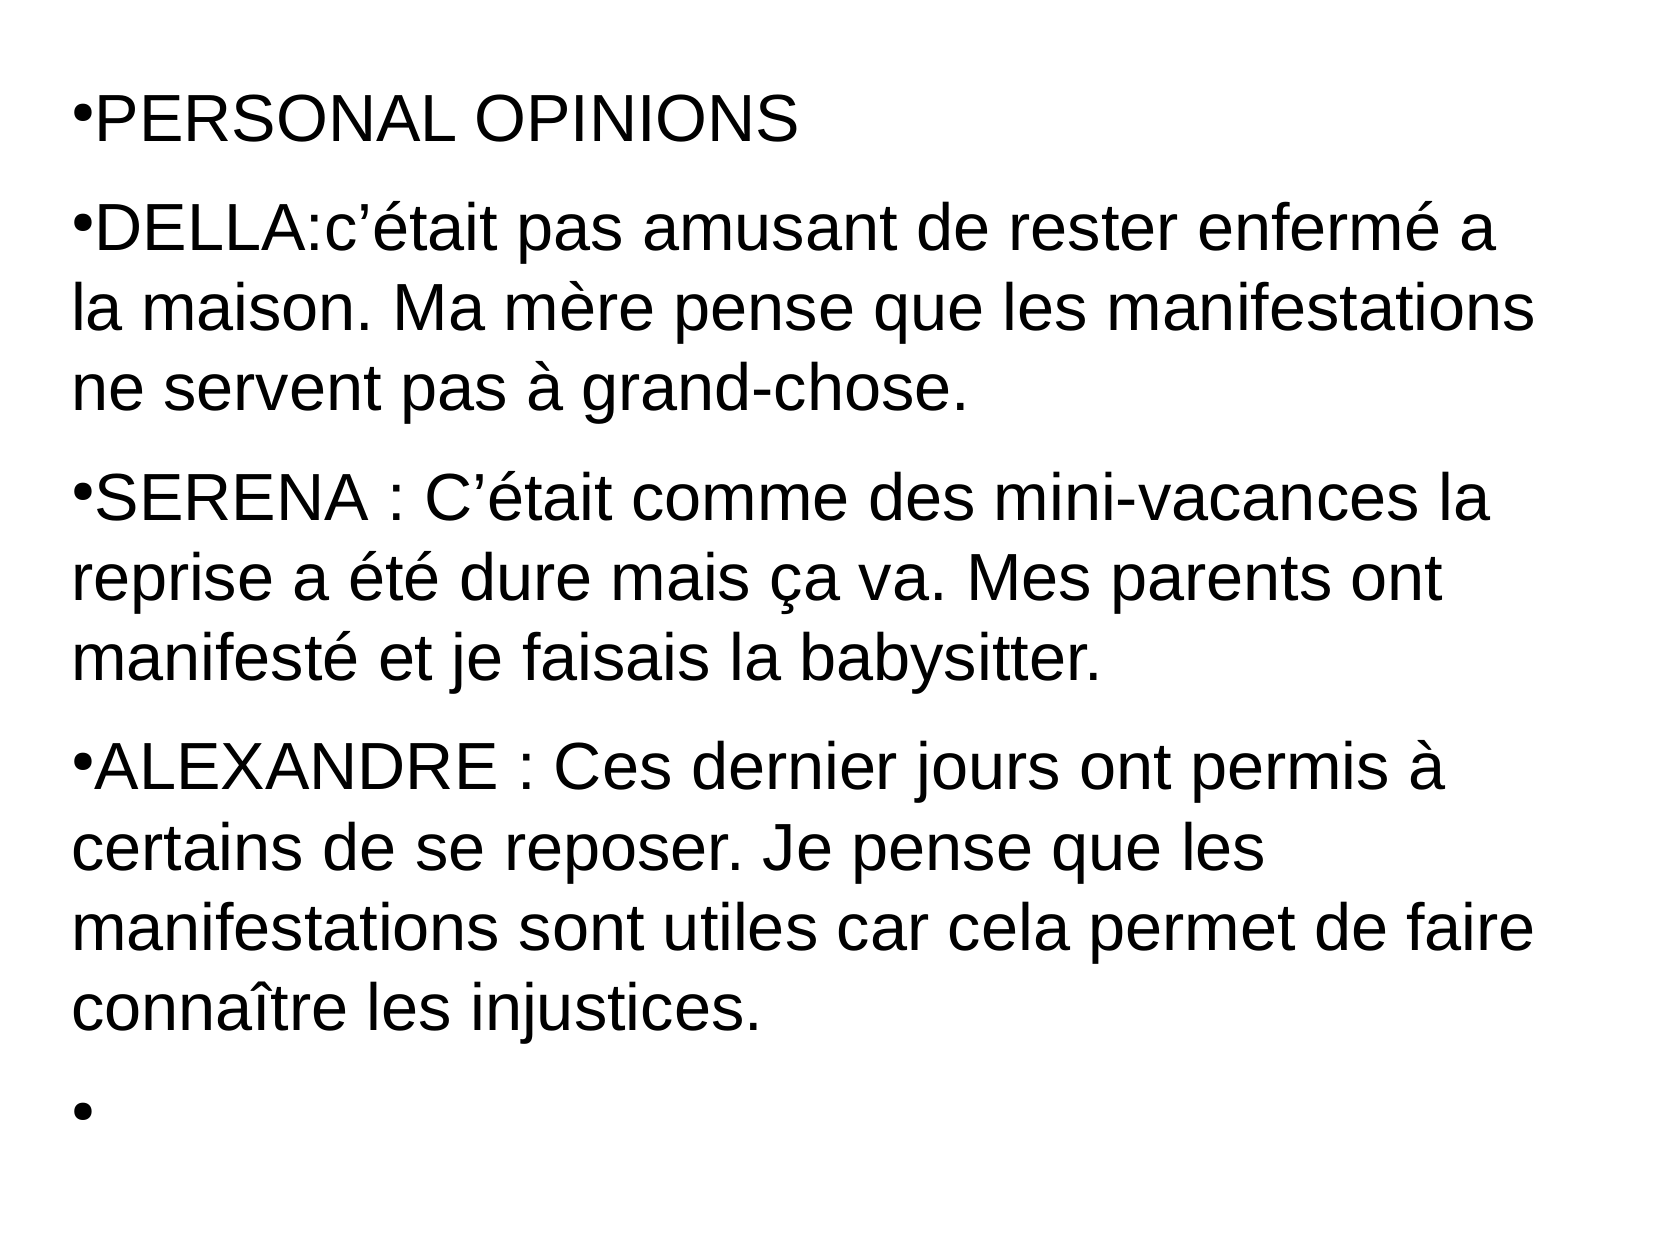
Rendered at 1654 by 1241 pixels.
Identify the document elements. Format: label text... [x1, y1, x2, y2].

list PERSONAL OPINIONS DELLA:c’était pas amusant de rester enfermé a la maison. Ma mère pense que les manifestations ne servent pas à grand-chose. SERENA : C’était comme des mini-vacances la reprise a été dure mais ça va. Mes parents ont manifesté et je faisais la babysitter. ALEXANDRE : Ces dernier jours ont permis à certains de se reposer. Je pense que les manifestations sont utiles car cela permet de faire connaître les injustices. [70, 74, 1560, 1091]
